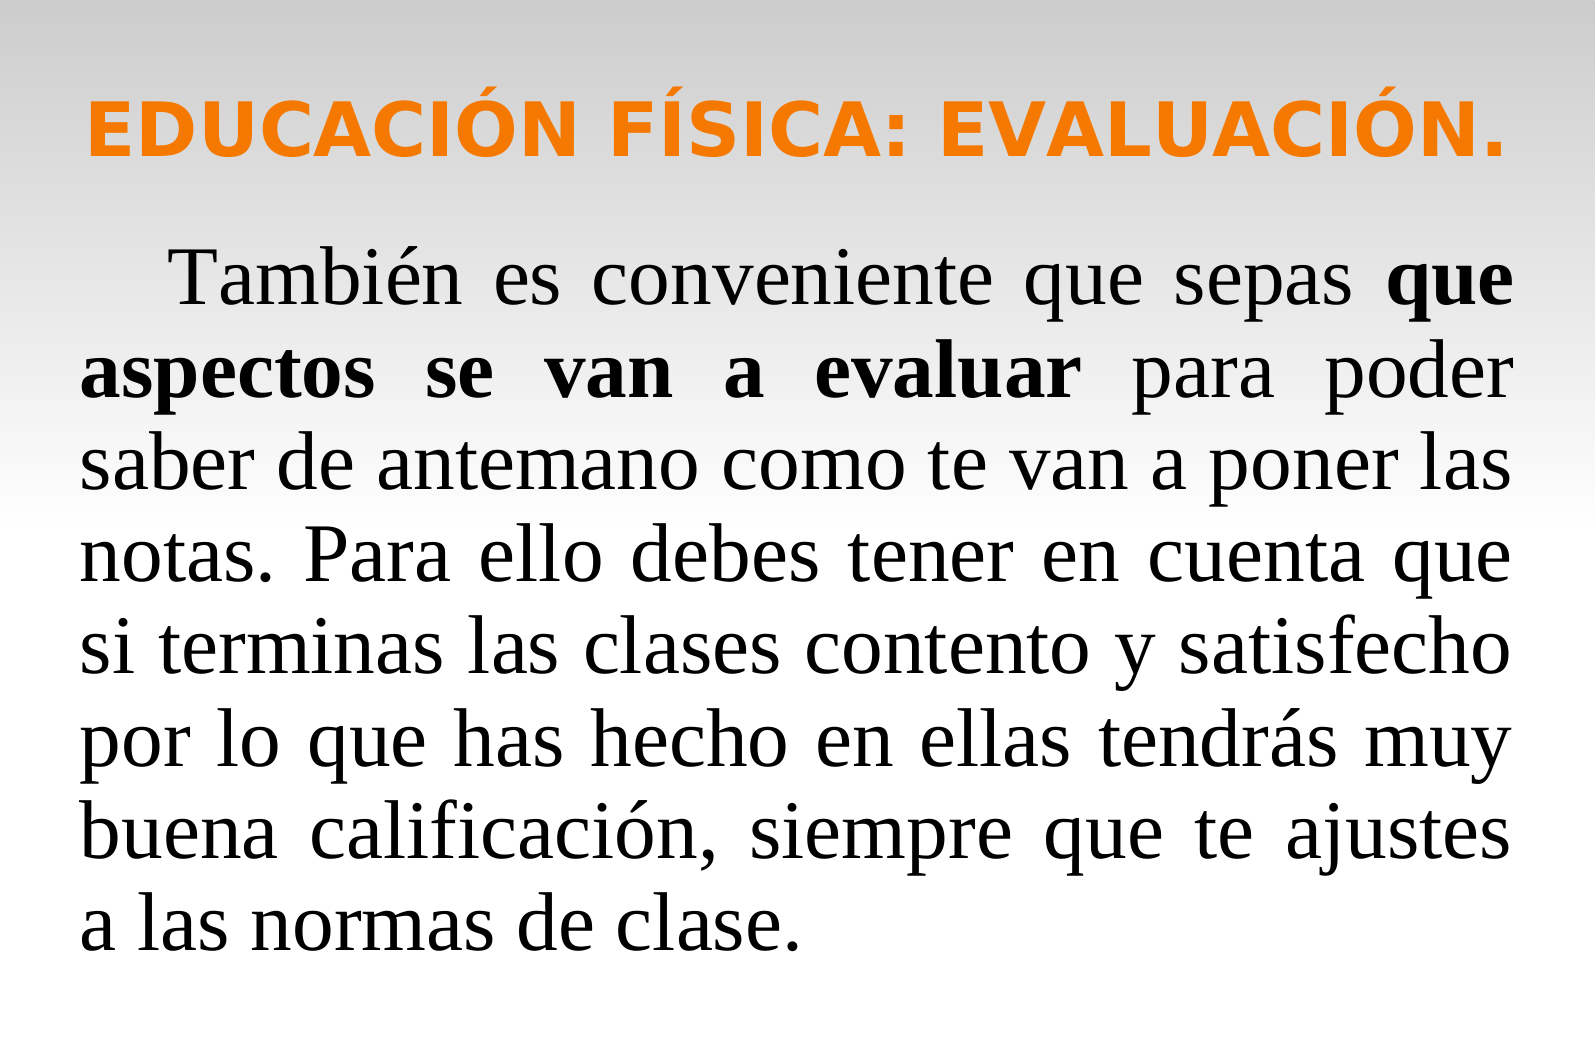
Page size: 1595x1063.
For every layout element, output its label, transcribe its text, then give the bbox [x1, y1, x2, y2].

subtitle También es conveniente que sepas que aspectos se van a evaluar para poder saber de antemano como te van a poner las notas. Para ello debes tener en cuenta que si terminas las clases contento y satisfecho por lo que has hecho en ellas tendrás muy buena calificación, siempre que te ajustes a las normas de clase. [79, 230, 1515, 969]
title EDUCACIÓN FÍSICA: EVALUACIÓN. [79, 49, 1515, 213]
